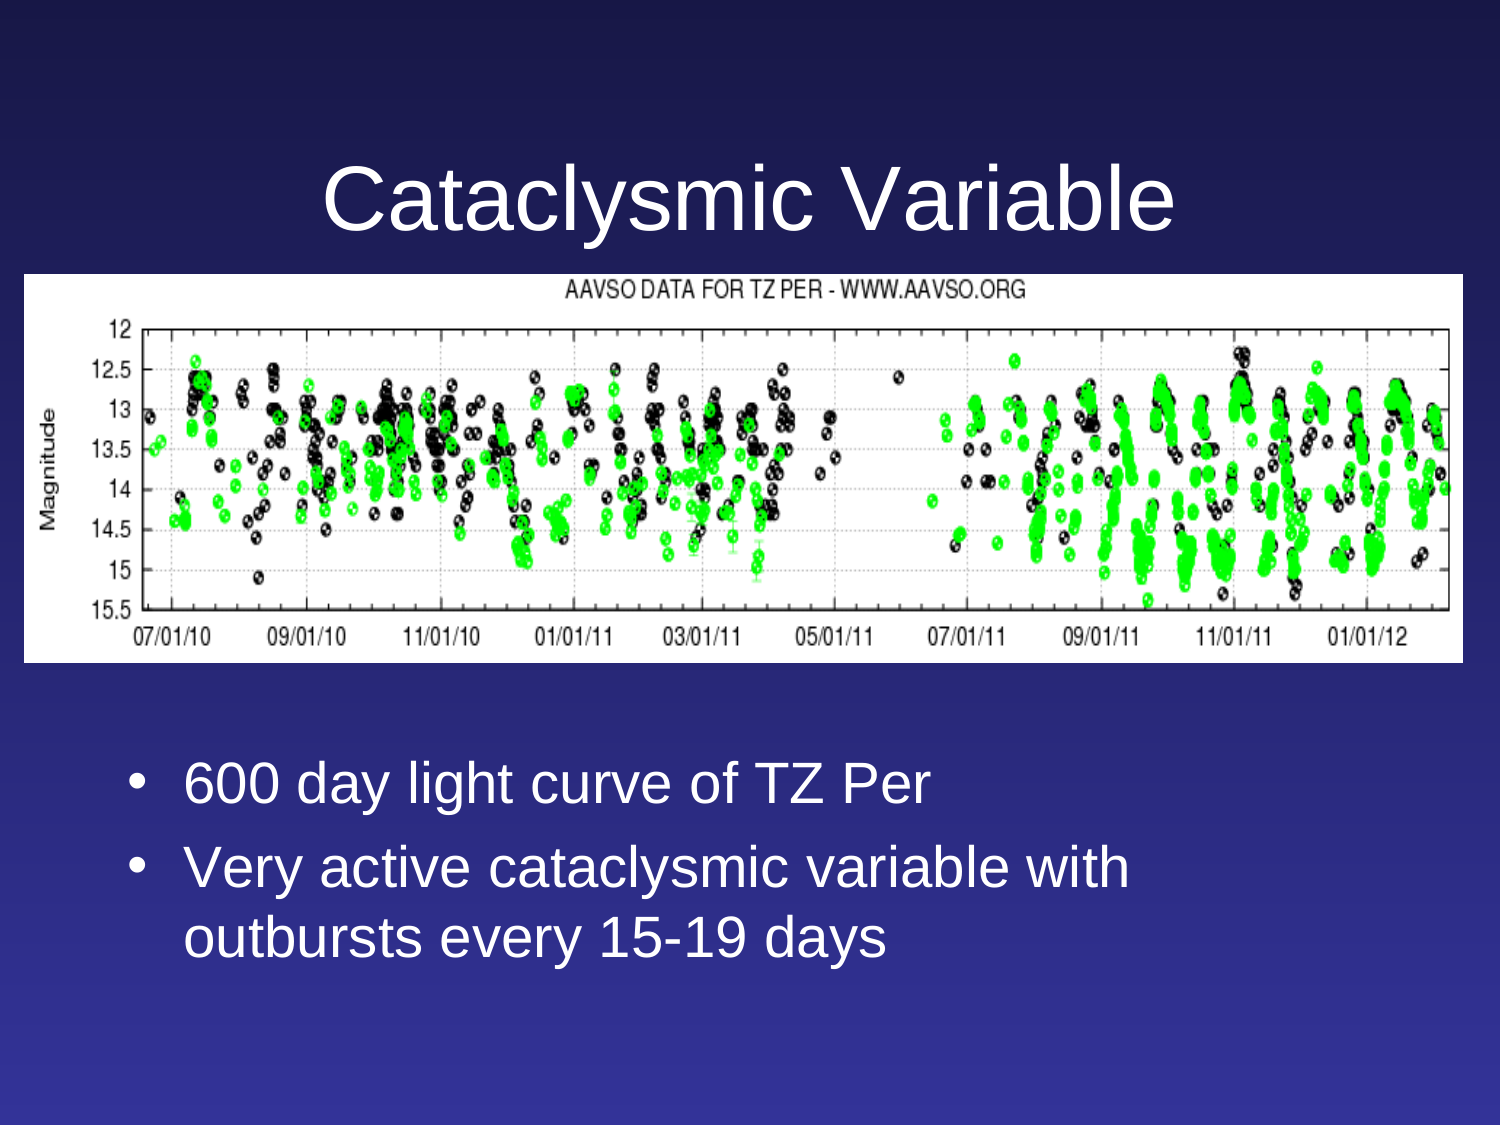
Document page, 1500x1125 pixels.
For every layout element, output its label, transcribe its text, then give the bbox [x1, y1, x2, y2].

list 600 day light curve of TZ Per Very active cataclysmic variable with outbursts every 15-19 days [112, 737, 1388, 1100]
title Cataclysmic Variable [112, 99, 1388, 274]
picture [24, 274, 1463, 663]
